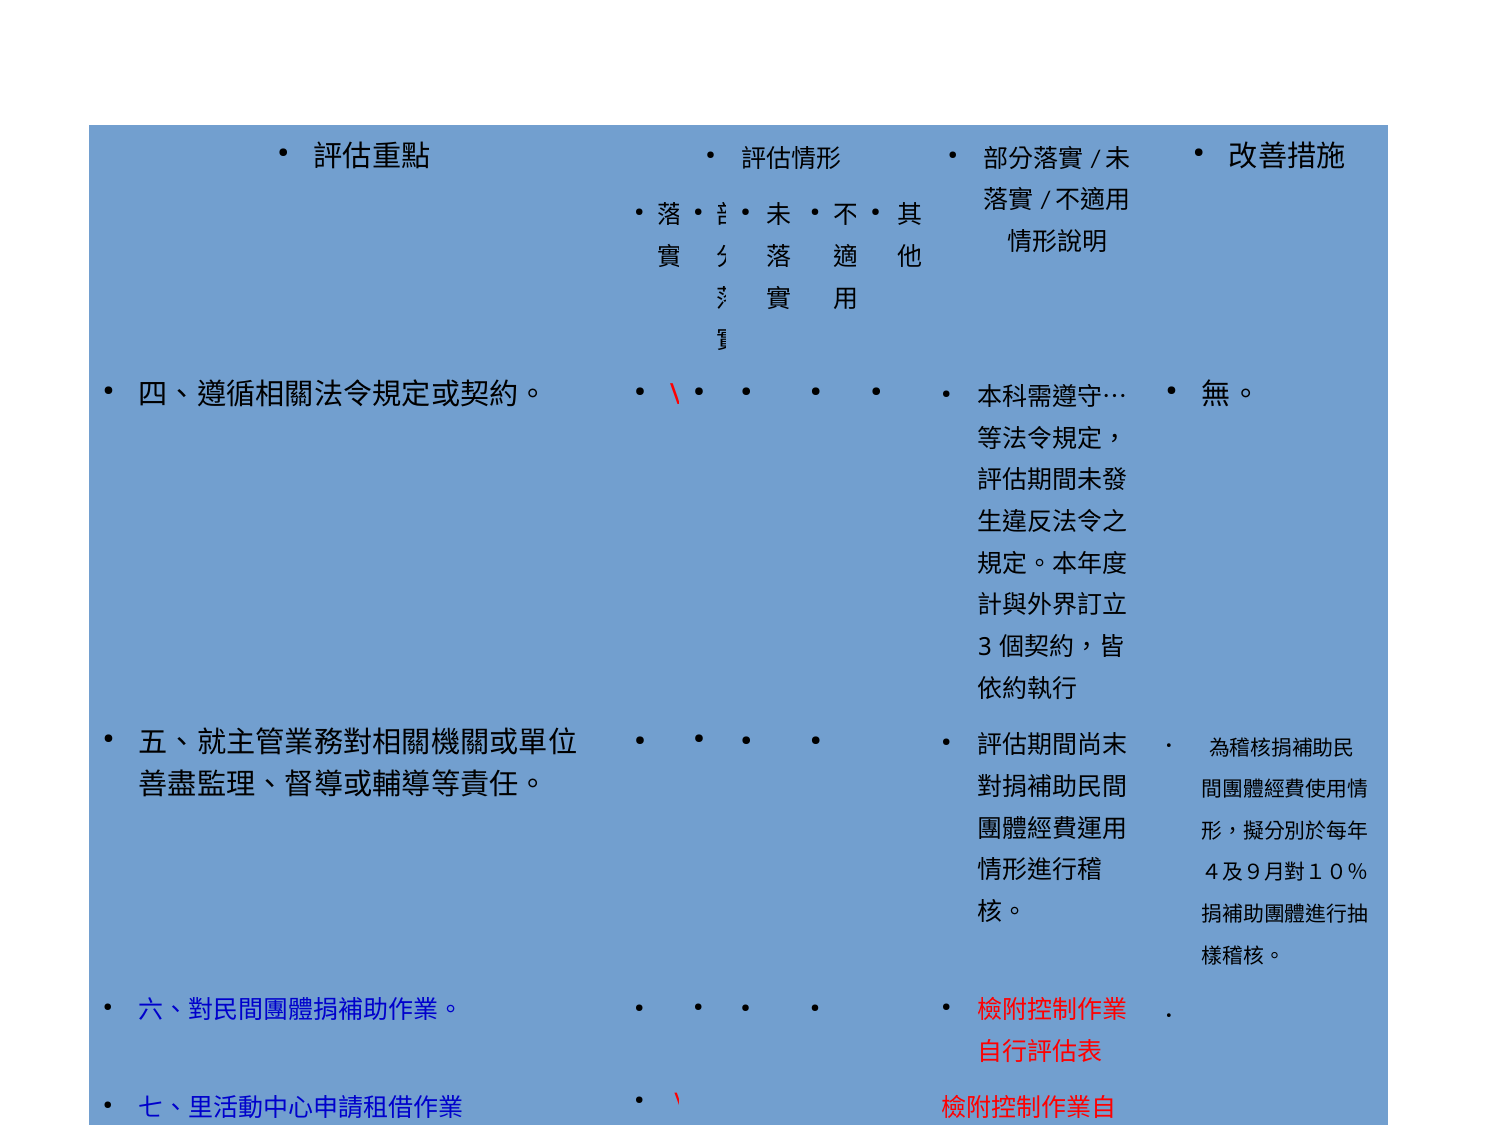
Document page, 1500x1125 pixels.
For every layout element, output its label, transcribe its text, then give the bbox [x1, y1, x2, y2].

table_cell 檢附控制作業自行評估表 [927, 977, 1152, 1075]
table_cell 落實 [620, 182, 679, 364]
table_cell [726, 1075, 796, 1125]
table_cell [679, 1075, 726, 1125]
table_cell 本科需遵守…等法令規定，評估期間未發生違反法令之規定。本年度計與外界訂立3個契約，皆依約執行 [927, 364, 1152, 712]
table_cell [679, 364, 726, 712]
table_header 評估重點 [89, 125, 620, 364]
table_cell 其他 [856, 182, 927, 364]
table_header 評估情形 [620, 125, 927, 182]
table_cell Ｖ [620, 1075, 679, 1125]
table_cell 部分落實 [679, 182, 726, 364]
table_cell 未落實 [726, 182, 796, 364]
table_cell [796, 364, 856, 712]
table_cell [726, 977, 796, 1075]
table_cell [796, 977, 856, 1075]
table_cell [620, 712, 679, 977]
table_cell 不適用 [796, 182, 856, 364]
table_cell [856, 1075, 927, 1125]
table_cell V [620, 364, 679, 712]
table_cell [796, 1075, 856, 1125]
table_cell [856, 712, 927, 977]
table_cell [620, 977, 679, 1075]
table_cell Ｖ [679, 712, 726, 977]
table_cell 六、對民間團體捐補助作業。 [89, 977, 620, 1075]
table_cell 七、里活動中心申請租借作業 [89, 1075, 620, 1125]
table_cell 五、就主管業務對相關機關或單位善盡監理、督導或輔導等責任。 [89, 712, 620, 977]
table_cell [796, 712, 856, 977]
table_cell [856, 364, 927, 712]
table_cell 四、遵循相關法令規定或契約。 [89, 364, 620, 712]
table_cell [856, 977, 927, 1075]
table_cell 評估期間尚末對捐補助民間團體經費運用情形進行稽核。 [927, 712, 1152, 977]
table_header 部分落實/未落實/不適用情形說明 [927, 125, 1152, 364]
table_cell 無。 [1152, 364, 1388, 712]
table_cell 為稽核捐補助民間團體經費使用情形，擬分別於每年４及９月對１０％捐補助團體進行抽樣稽核。 [1152, 712, 1388, 977]
table_cell [726, 364, 796, 712]
table_cell 檢附控制作業自行評估表 [927, 1075, 1152, 1125]
table_cell [726, 712, 796, 977]
table_cell [1152, 1075, 1388, 1125]
table_cell [1152, 977, 1388, 1075]
table_header 改善措施 [1152, 125, 1388, 364]
table_cell Ｖ [679, 977, 726, 1075]
